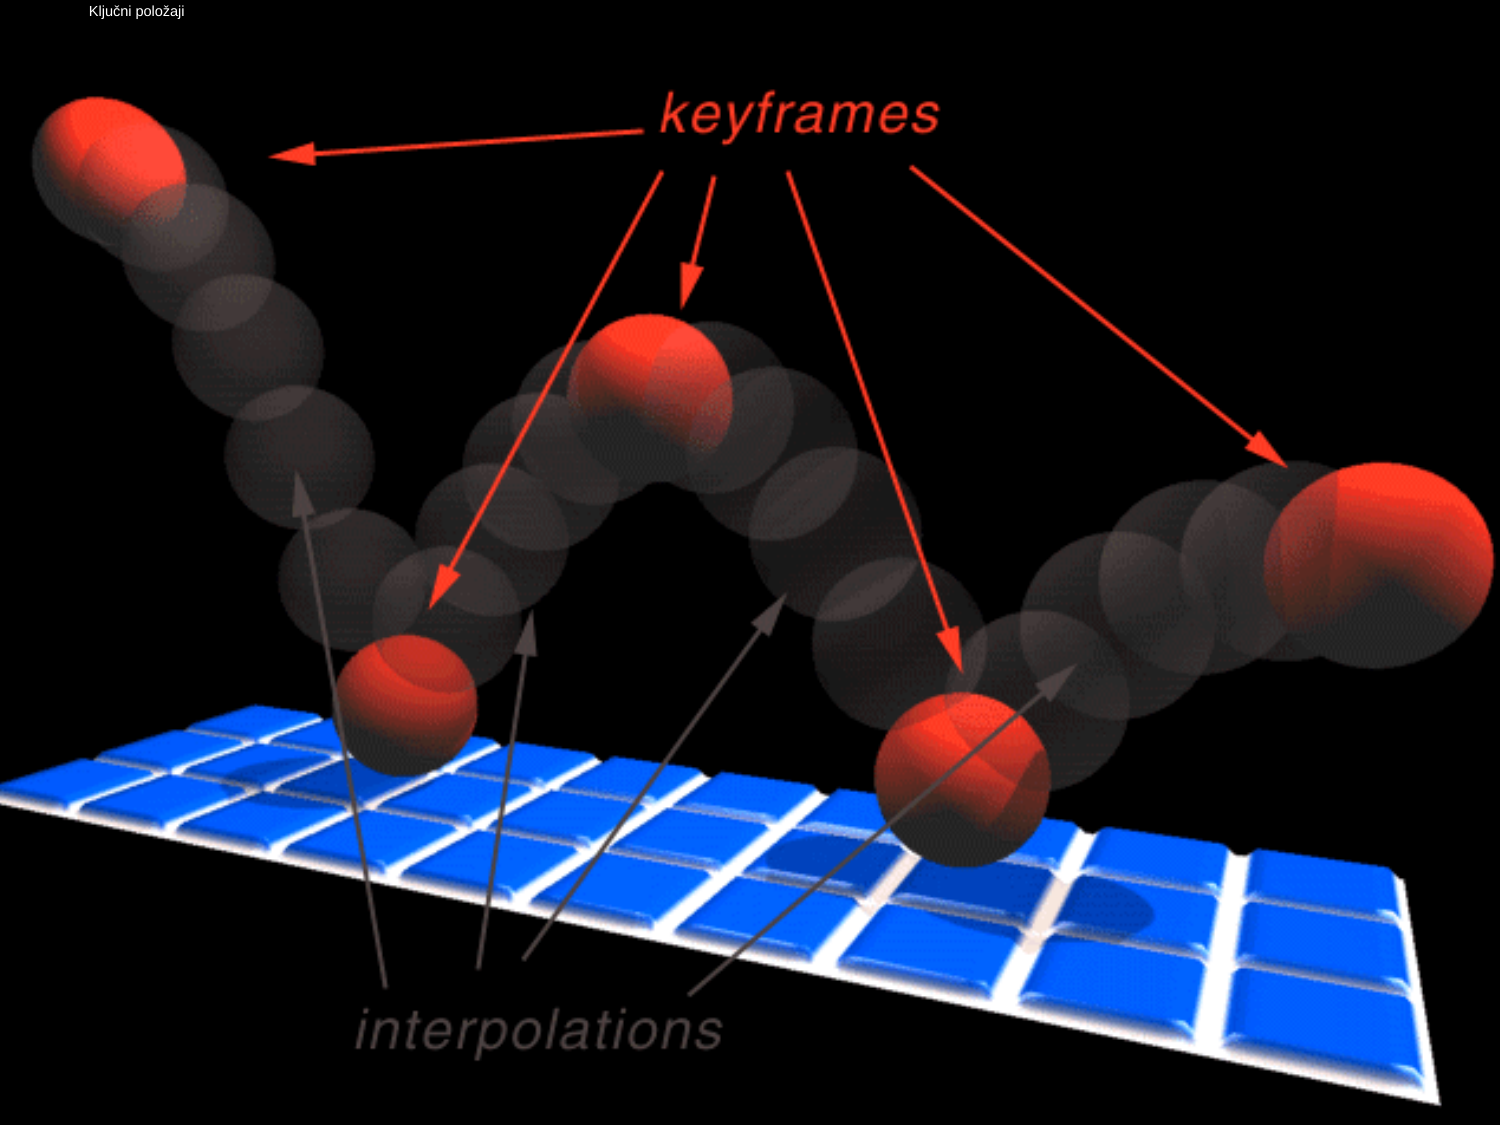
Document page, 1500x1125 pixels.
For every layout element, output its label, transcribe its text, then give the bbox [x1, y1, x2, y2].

title Ključni položaji [0, 0, 274, 28]
picture [0, 29, 1500, 1125]
